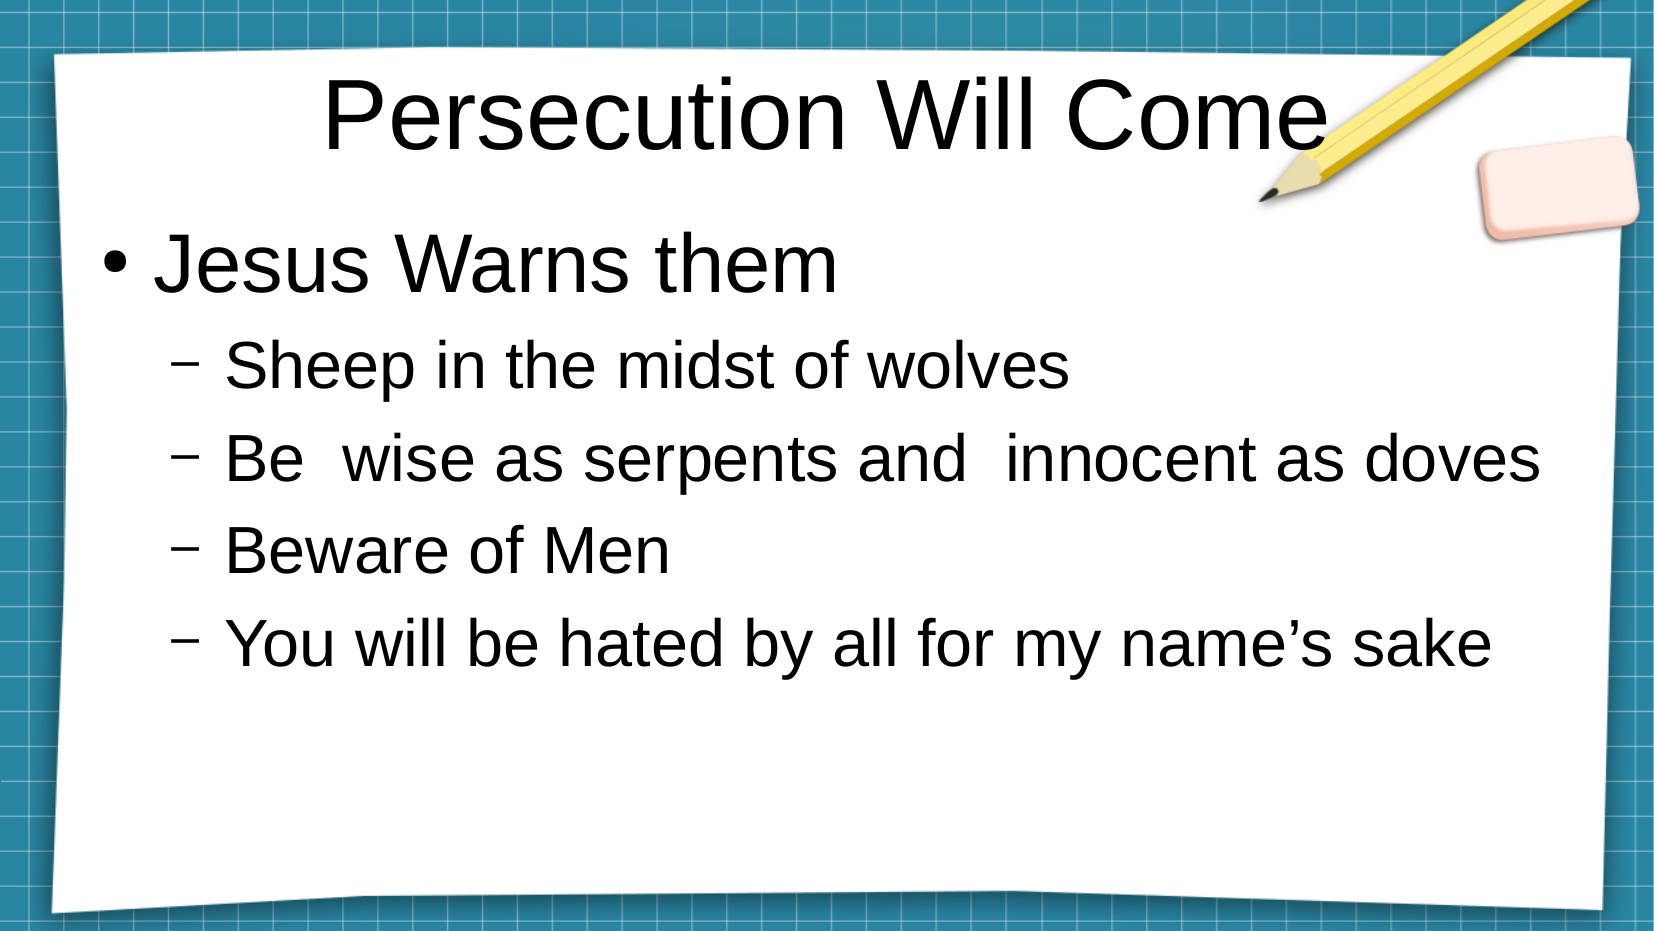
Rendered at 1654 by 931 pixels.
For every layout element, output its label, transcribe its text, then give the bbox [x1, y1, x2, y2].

picture [0, 0, 1654, 931]
title Persecution Will Come [82, 37, 1571, 193]
list Jesus Warns them Sheep in the midst of wolves Be wise as serpents and innocent as doves Beware of Men You will be hated by all for my name’s sake [82, 217, 1571, 826]
